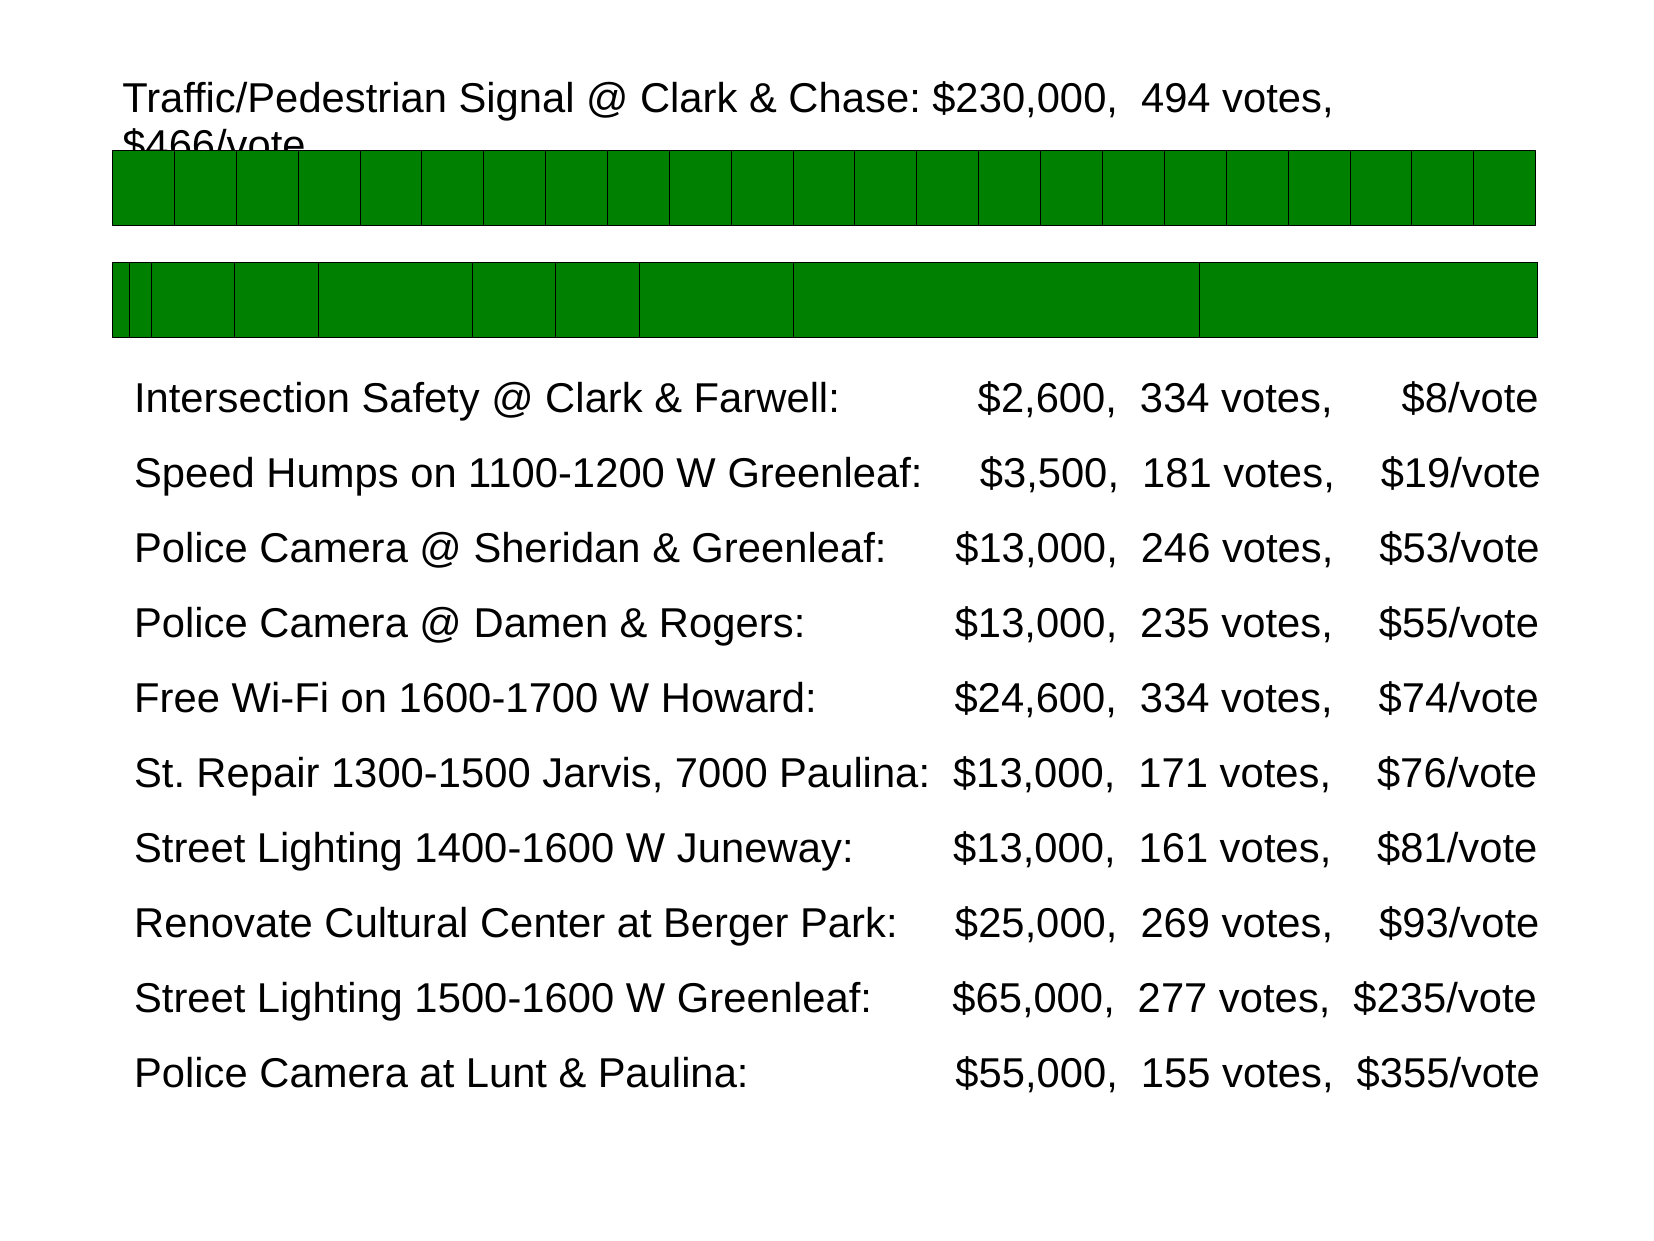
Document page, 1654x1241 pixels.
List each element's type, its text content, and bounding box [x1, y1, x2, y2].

text_box [112, 150, 1536, 226]
list Speed Humps on 1100-1200 W Greenleaf: $3,500, 181 votes, $19/vote [63, 450, 1552, 525]
list St. Repair 1300-1500 Jarvis, 7000 Paulina: $13,000, 171 votes, $76/vote [63, 750, 1552, 825]
list Police Camera @ Damen & Rogers: $13,000, 235 votes, $55/vote [63, 600, 1552, 675]
list Street Lighting 1500-1600 W Greenleaf: $65,000, 277 votes, $235/vote [63, 975, 1552, 1050]
list Intersection Safety @ Clark & Farwell: $2,600, 334 votes, $8/vote [63, 375, 1552, 450]
list Street Lighting 1400-1600 W Juneway: $13,000, 161 votes, $81/vote [63, 825, 1552, 900]
list Free Wi-Fi on 1600-1700 W Howard: $24,600, 334 votes, $74/vote [63, 675, 1552, 750]
list Police Camera at Lunt & Paulina: $55,000, 155 votes, $355/vote [63, 1050, 1552, 1126]
list Traffic/Pedestrian Signal @ Clark & Chase: $230,000, 494 votes, $466/vote [51, 75, 1540, 151]
list Police Camera @ Sheridan & Greenleaf: $13,000, 246 votes, $53/vote [63, 525, 1552, 600]
text_box [112, 262, 1538, 338]
list Renovate Cultural Center at Berger Park: $25,000, 269 votes, $93/vote [63, 900, 1552, 975]
